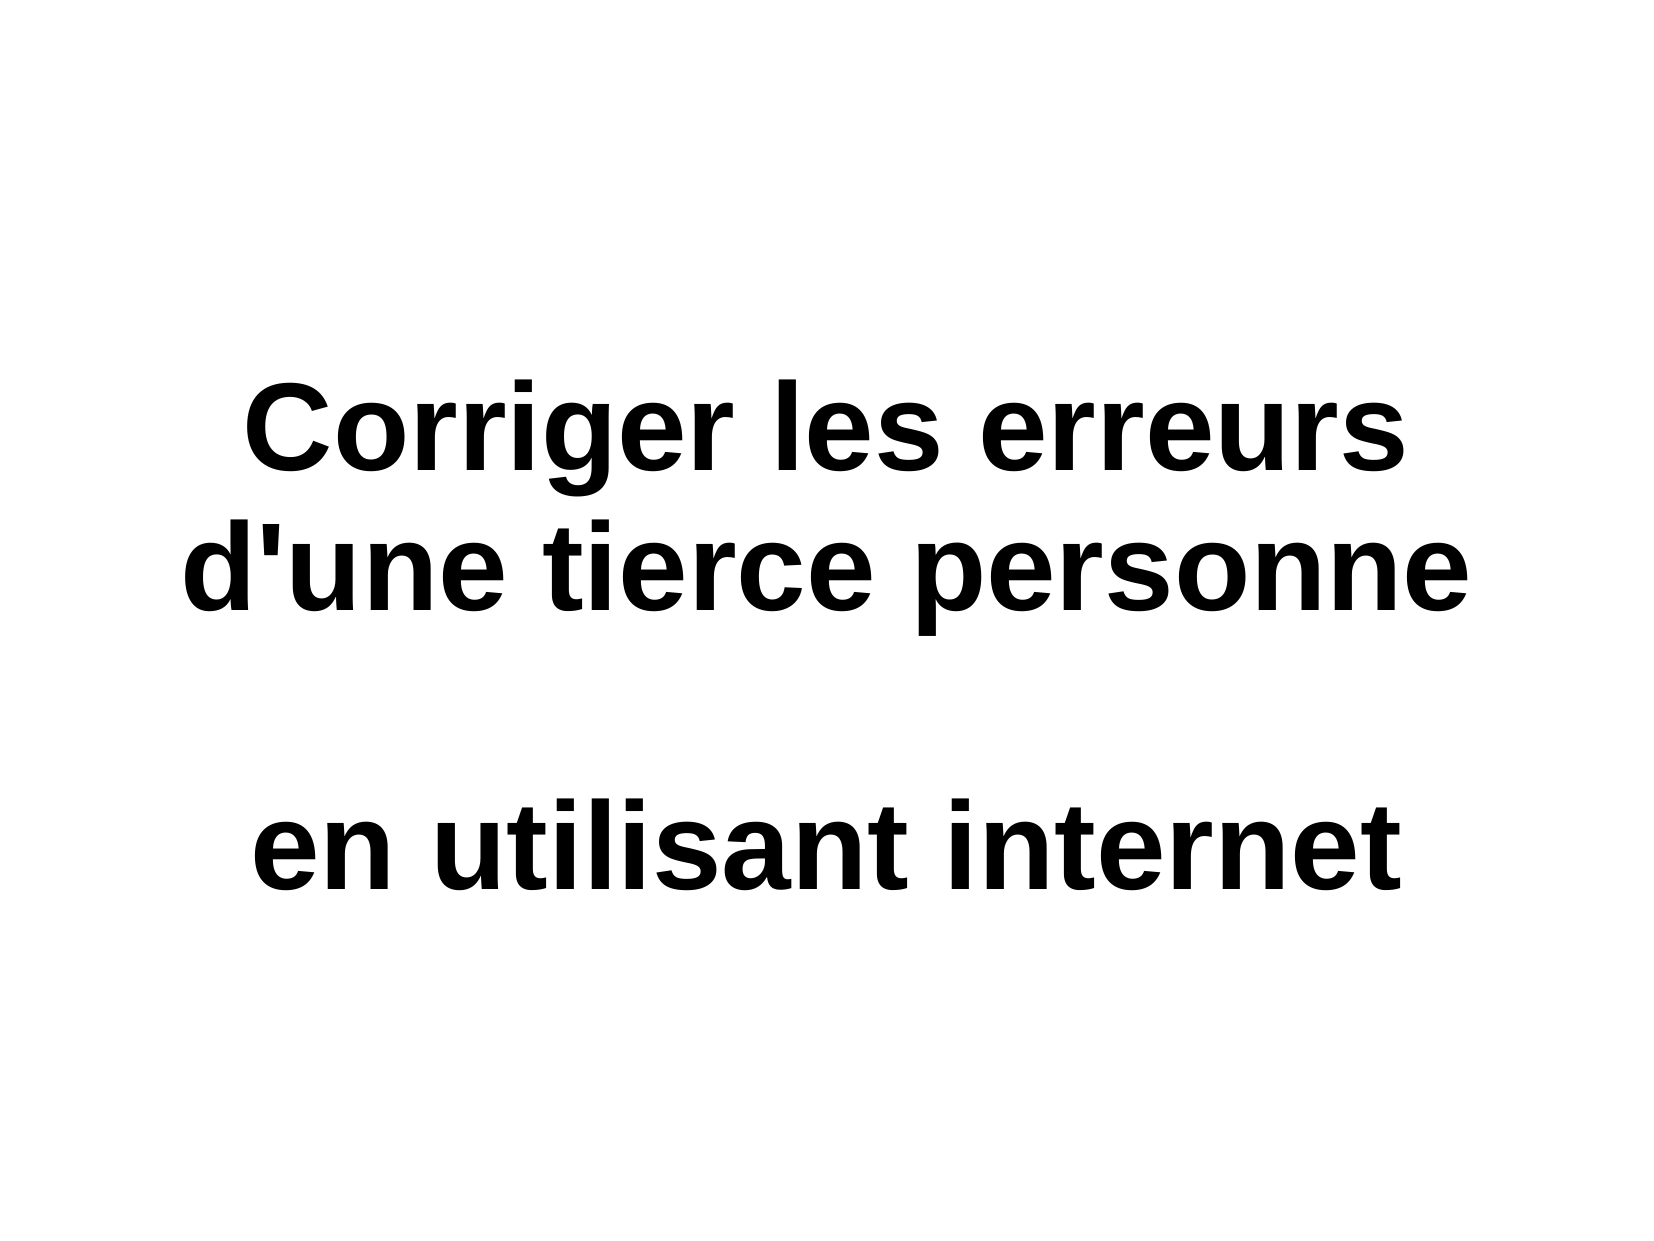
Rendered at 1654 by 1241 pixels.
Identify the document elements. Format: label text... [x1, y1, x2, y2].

subtitle Corriger les erreurs d'une tierce personne en utilisant internet [82, 297, 1571, 1102]
